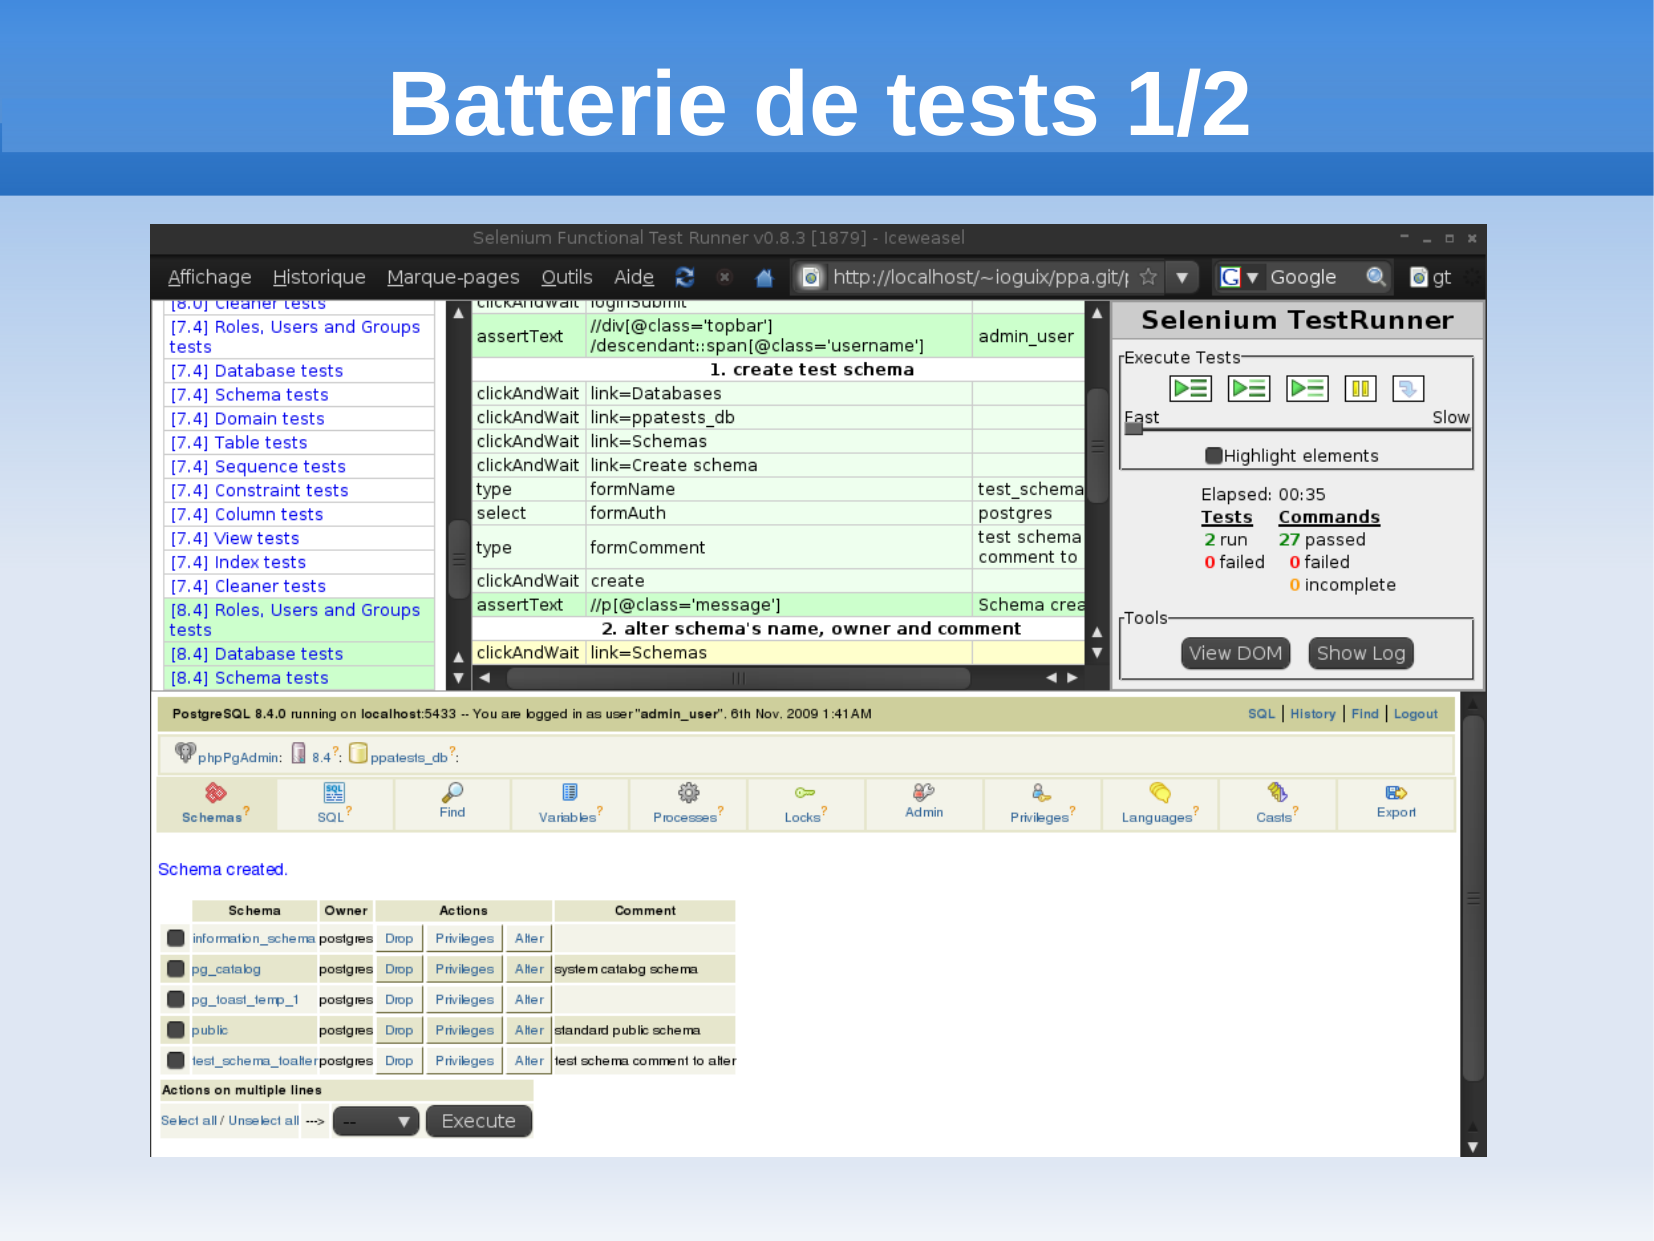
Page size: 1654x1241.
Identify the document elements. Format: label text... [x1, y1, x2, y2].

picture [0, 0, 1654, 1241]
title Batterie de tests 1/2 [76, 7, 1565, 200]
